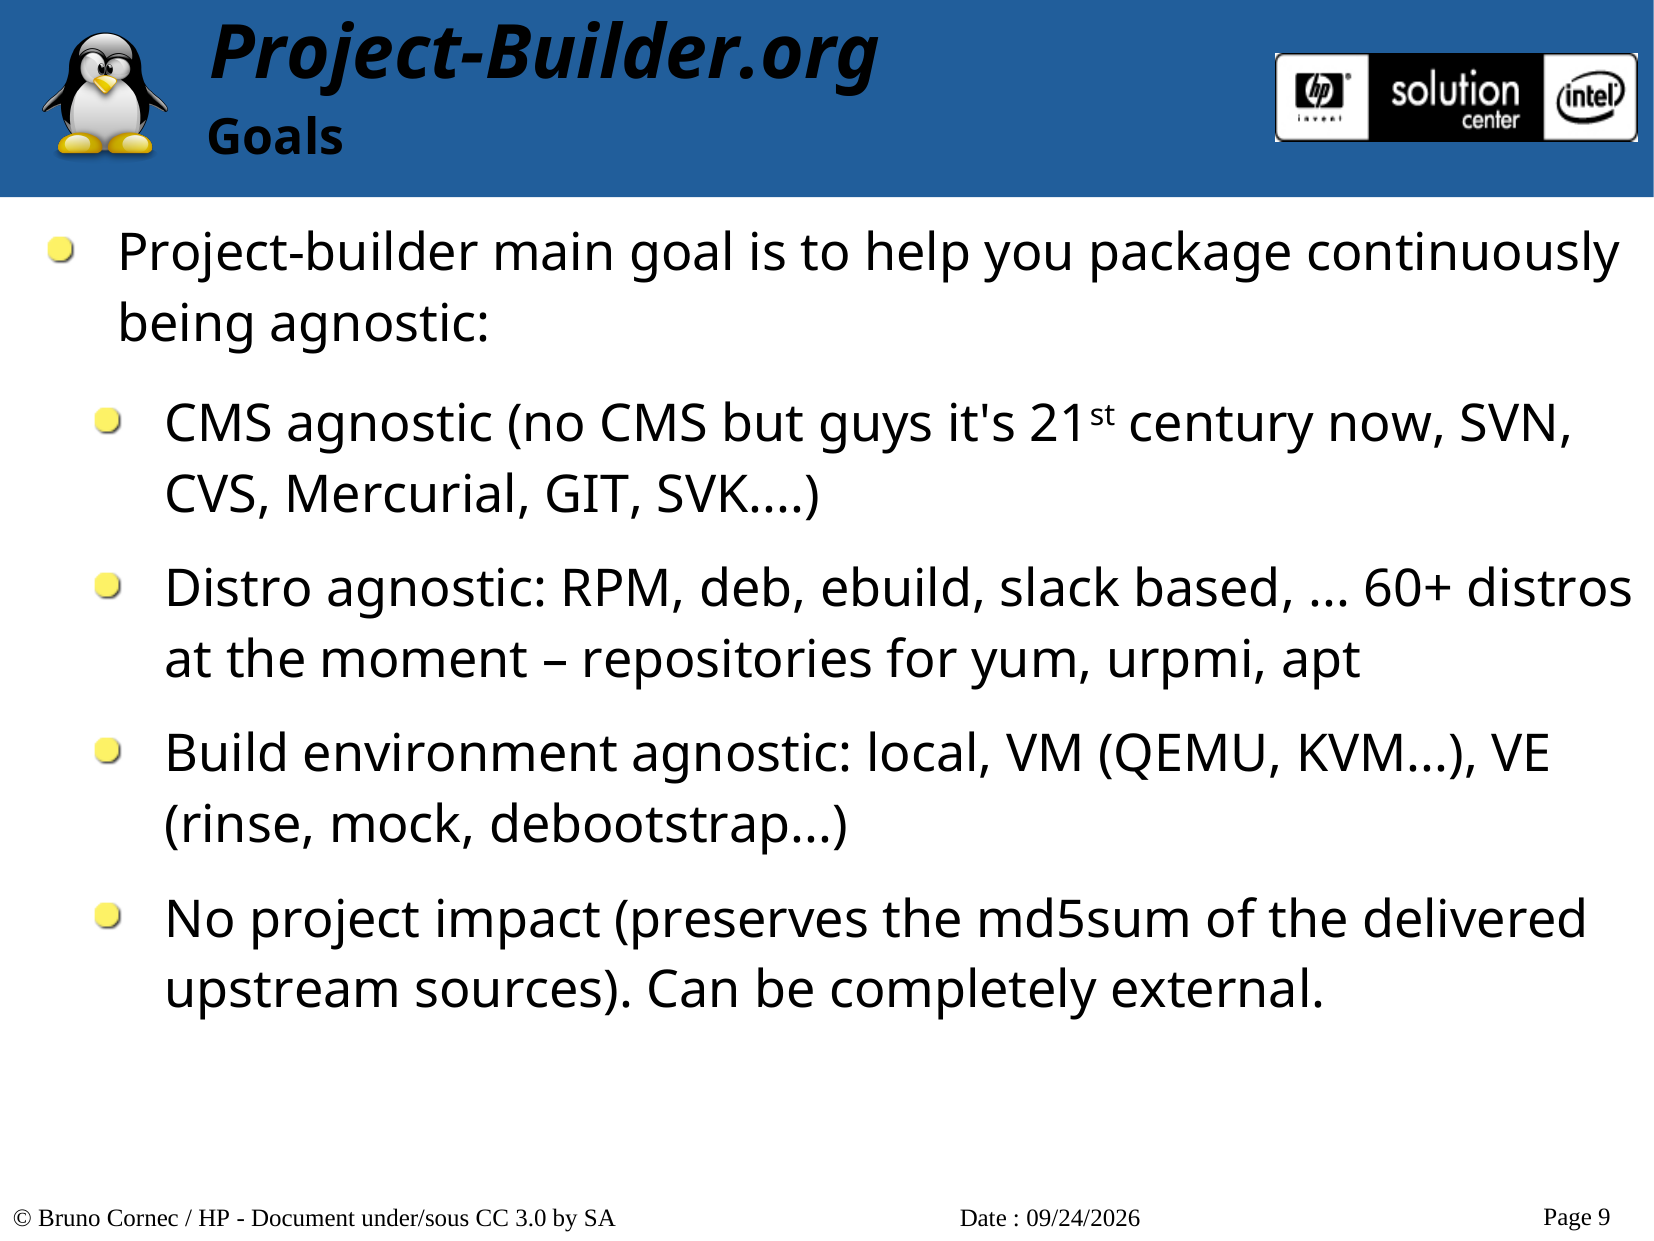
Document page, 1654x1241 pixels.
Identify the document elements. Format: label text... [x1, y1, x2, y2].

title Goals [206, 56, 1121, 218]
list Project-builder main goal is to help you package continuously being agnostic: CMS agnostic (no CMS but guys it's 21st century now, SVN, CVS, Mercurial, GIT, SVK....) Distro agnostic: RPM, deb, ebuild, slack based, ... 60+ distros at the moment – repositories for yum, urpmi, apt Build environment agnostic: local, VM (QEMU, KVM...), VE (rinse, mock, debootstrap...) No project impact (preserves the md5sum of the delivered upstream sources). Can be completely external. [34, 215, 1642, 1101]
picture [42, 29, 168, 167]
picture [1275, 53, 1638, 142]
